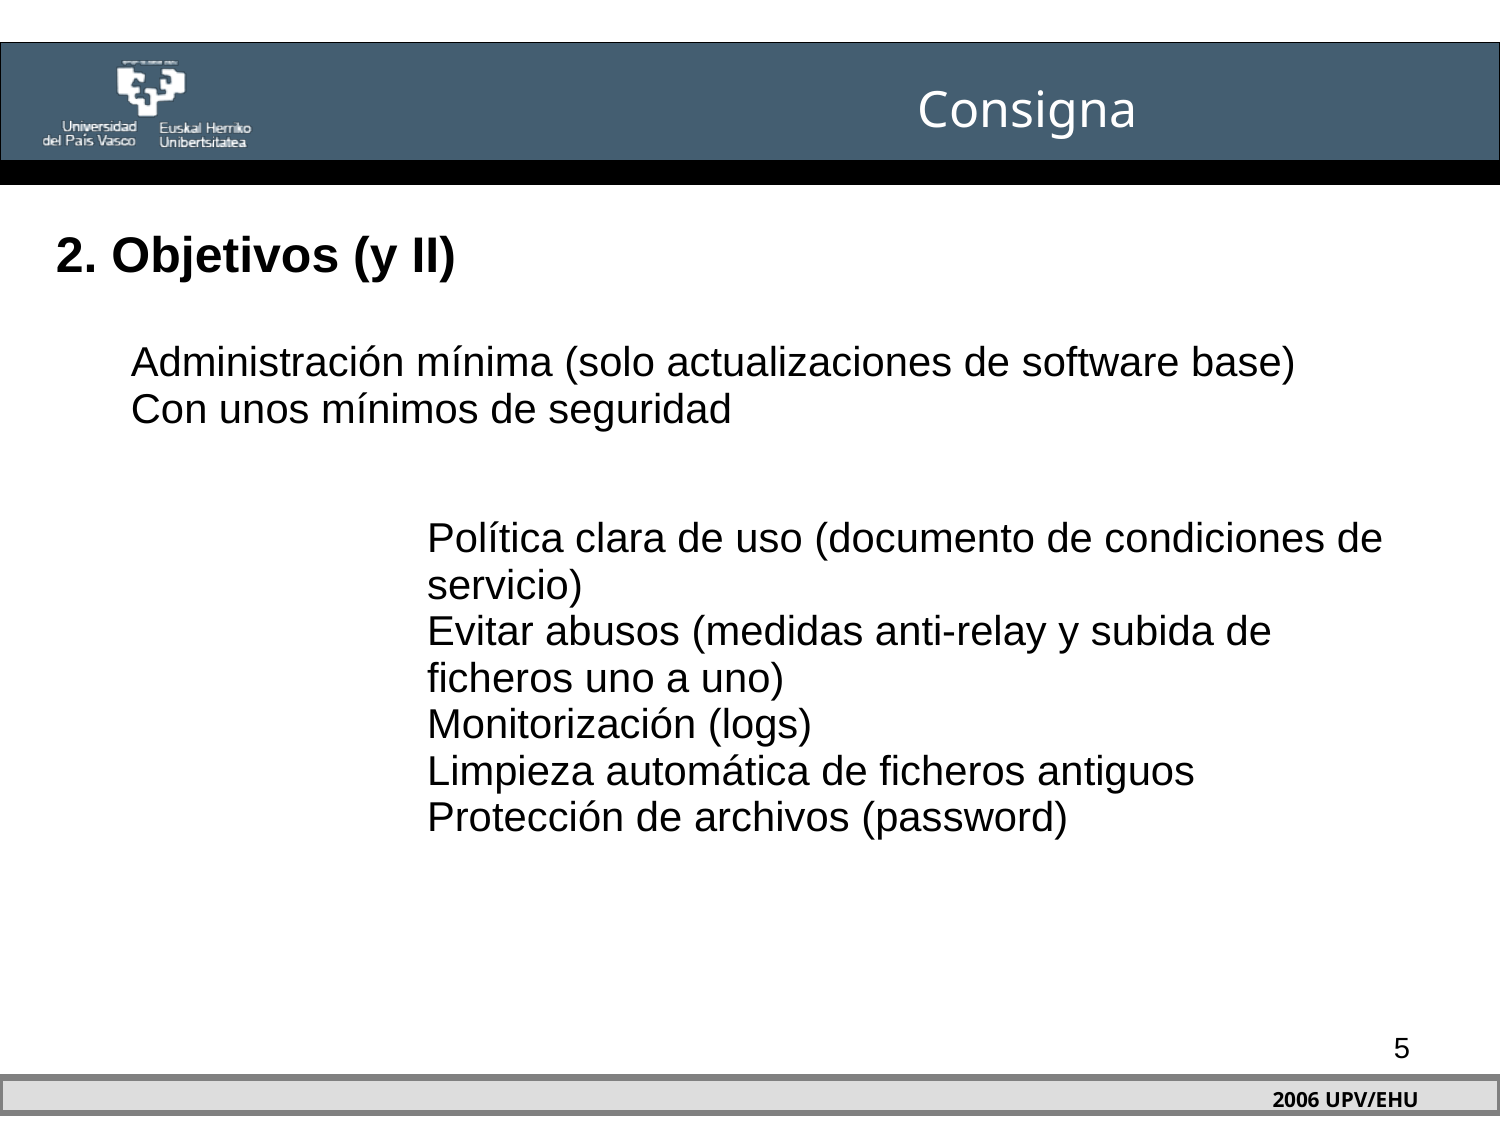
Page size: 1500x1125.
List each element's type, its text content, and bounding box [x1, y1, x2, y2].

text_box Consigna [620, 66, 1436, 151]
text_box [0, 42, 1500, 185]
text_box 2006 UPV/EHU [1257, 1077, 1500, 1122]
text_box [0, 1077, 1257, 1113]
picture [4, 42, 290, 160]
text_box Política clara de uso (documento de condiciones de servicio) Evitar abusos (medidas anti-relay y subida de ficheros uno a uno) Monitorización (logs) Limpieza automática de ficheros antiguos Protección de archivos (password) [112, 507, 1412, 849]
text_box 2. Objetivos (y II) Administración mínima (solo actualizaciones de software base) Con unos mínimos de seguridad [41, 219, 1365, 440]
